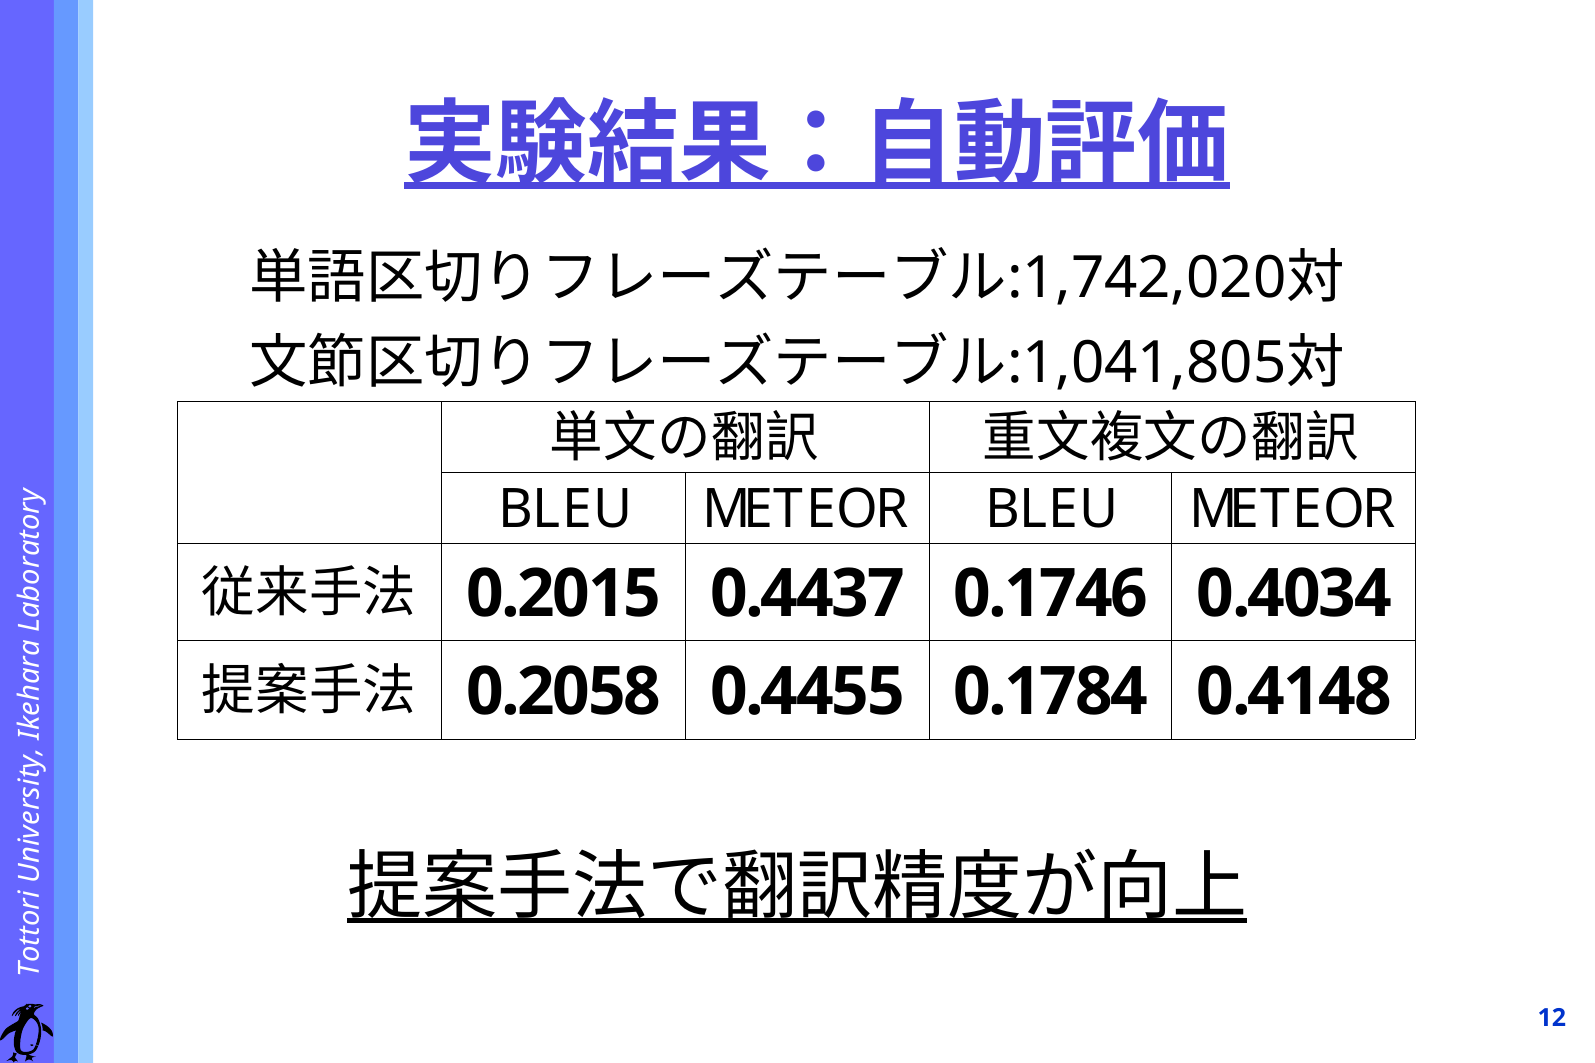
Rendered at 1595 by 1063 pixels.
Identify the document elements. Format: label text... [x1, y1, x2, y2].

chart [177, 401, 1417, 768]
title 実験結果：自動評価 [92, 24, 1542, 247]
text_box 単語区切りフレーズテーブル:1,742,020対 文節区切りフレーズテーブル:1,041,805対 [177, 222, 1418, 355]
text_box 提案手法で翻訳精度が向上 [177, 817, 1418, 1004]
